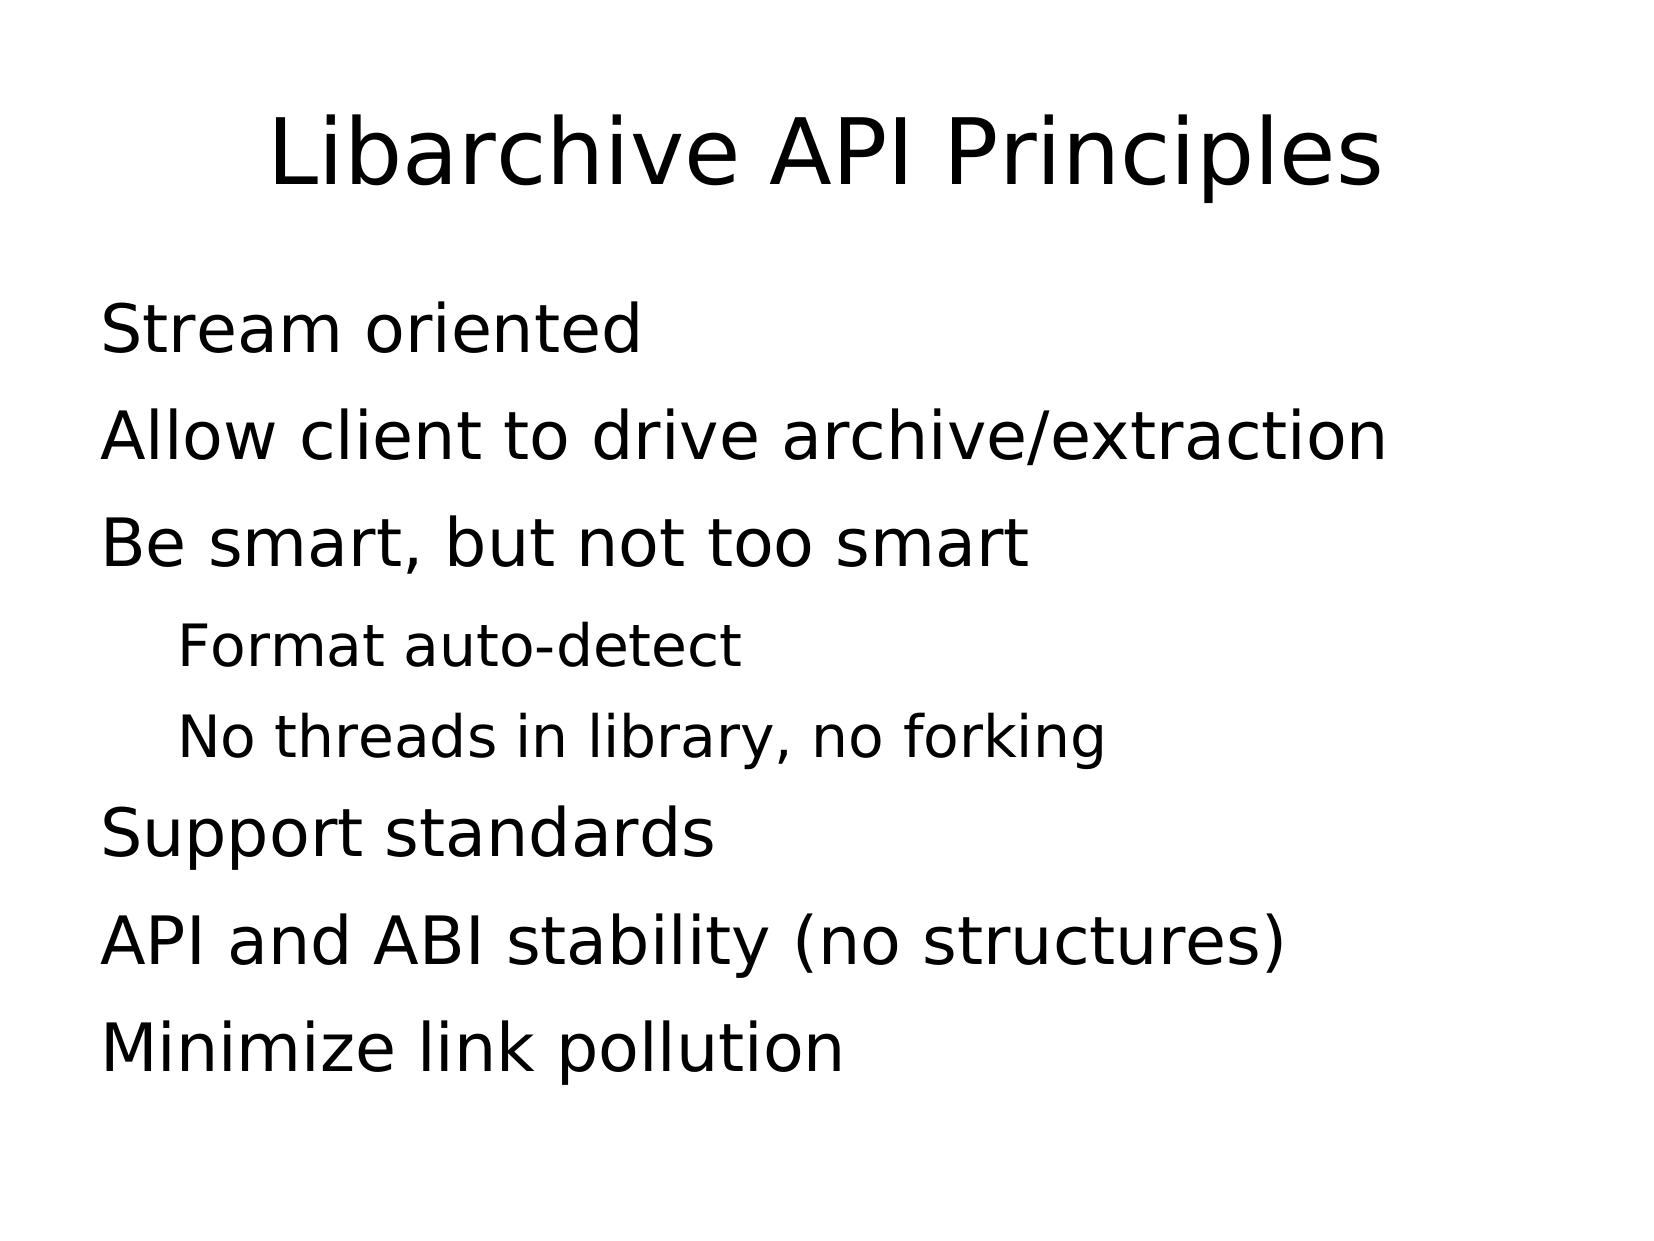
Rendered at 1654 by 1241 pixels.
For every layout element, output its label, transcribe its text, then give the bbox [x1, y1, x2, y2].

title Libarchive API Principles [82, 49, 1571, 257]
list Stream oriented Allow client to drive archive/extraction Be smart, but not too smart Format auto-detect No threads in library, no forking Support standards API and ABI stability (no structures) Minimize link pollution [82, 290, 1571, 1109]
